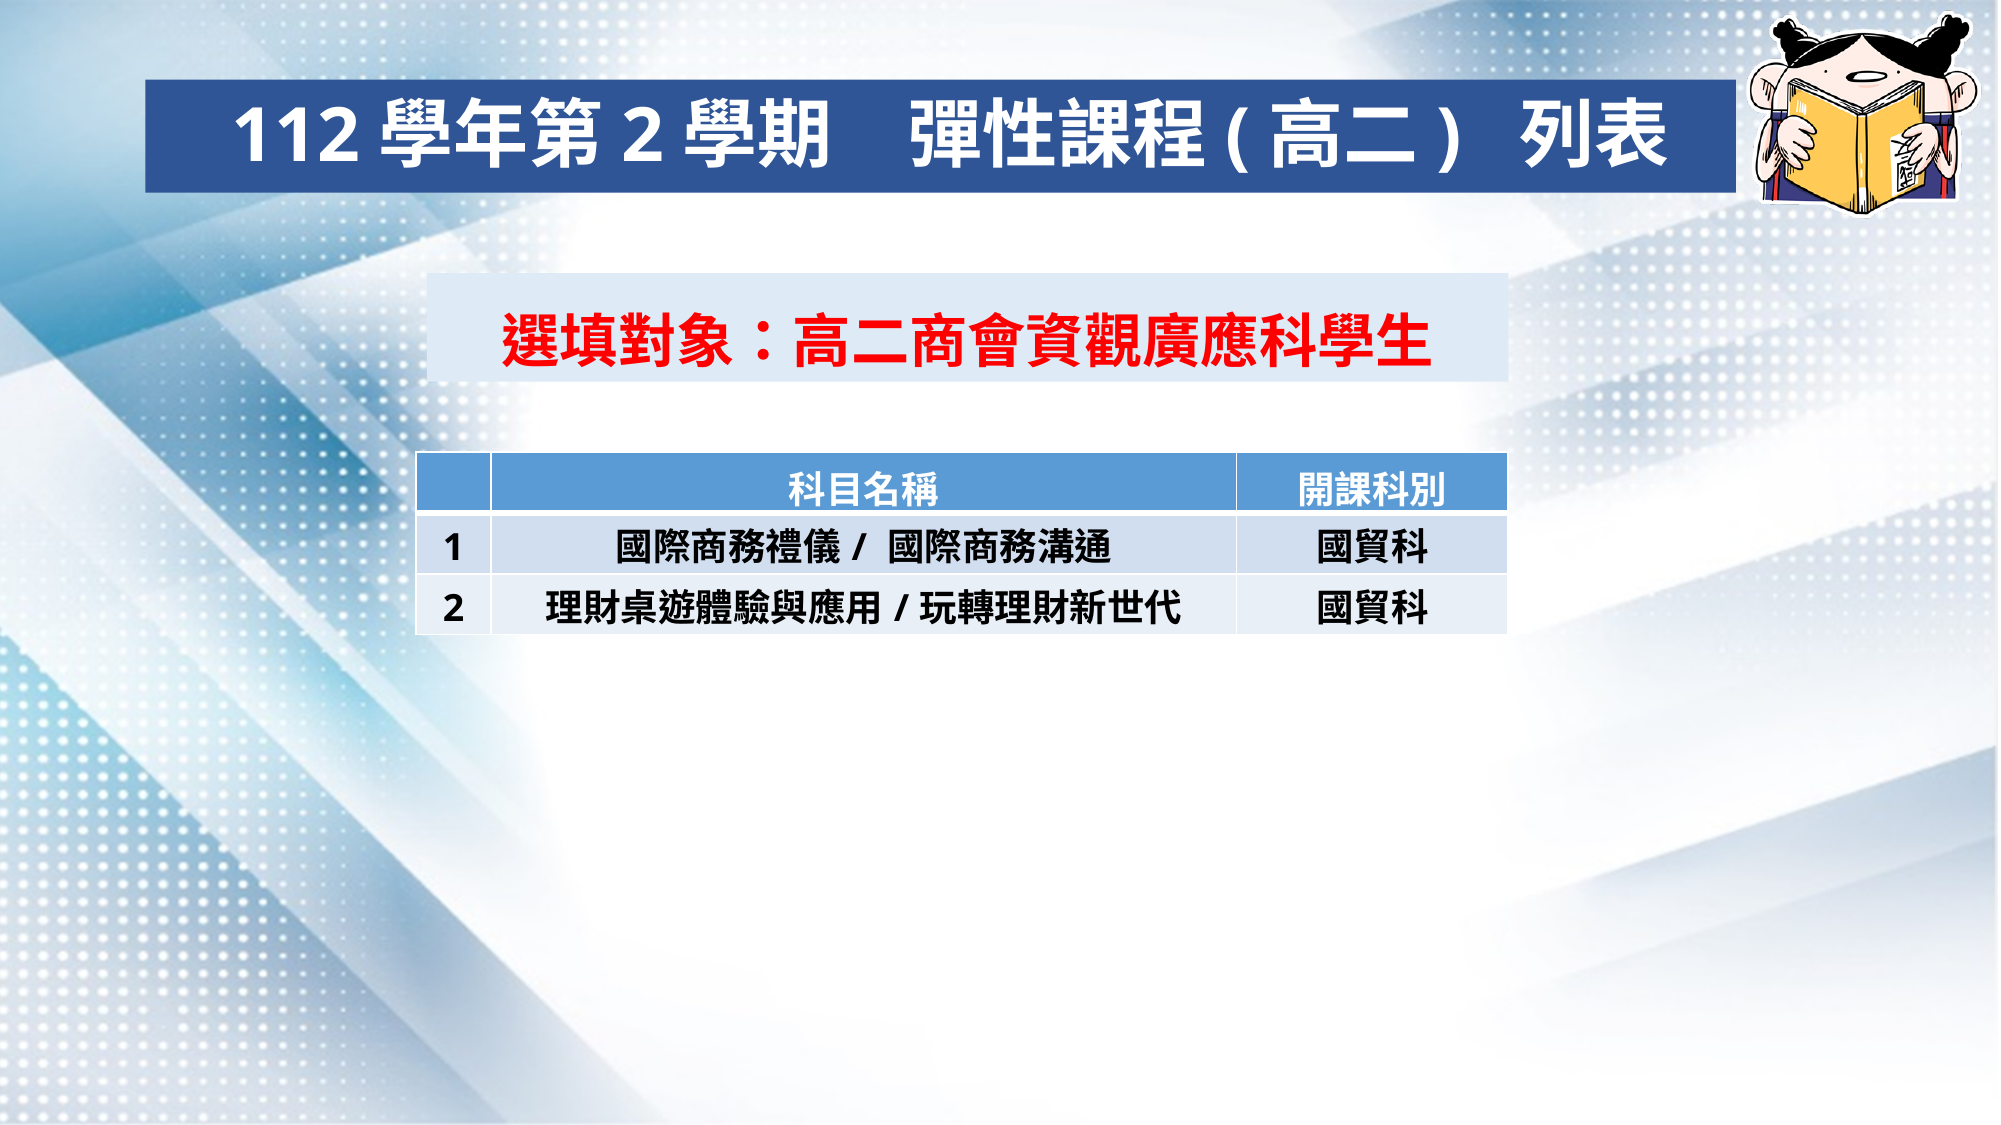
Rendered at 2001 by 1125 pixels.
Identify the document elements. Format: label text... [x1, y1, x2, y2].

table_cell 國際商務禮儀/ 國際商務溝通 [492, 516, 1236, 573]
table_header 科目名稱 [492, 453, 1236, 510]
table_cell 2 [417, 575, 490, 634]
table_cell 國貿科 [1237, 575, 1507, 634]
table_cell 國貿科 [1237, 516, 1507, 573]
text_box 112學年第2學期 彈性課程(高二) 列表 [145, 79, 1727, 193]
table_cell 理財桌遊體驗與應用/玩轉理財新世代 [492, 575, 1236, 634]
table_header 開課科別 [1237, 453, 1507, 510]
table_cell 1 [417, 516, 490, 573]
picture [0, 0, 1998, 1125]
text_box 選填對象：高二商會資觀廣應科學生 [426, 273, 1509, 382]
table_header [417, 453, 490, 510]
